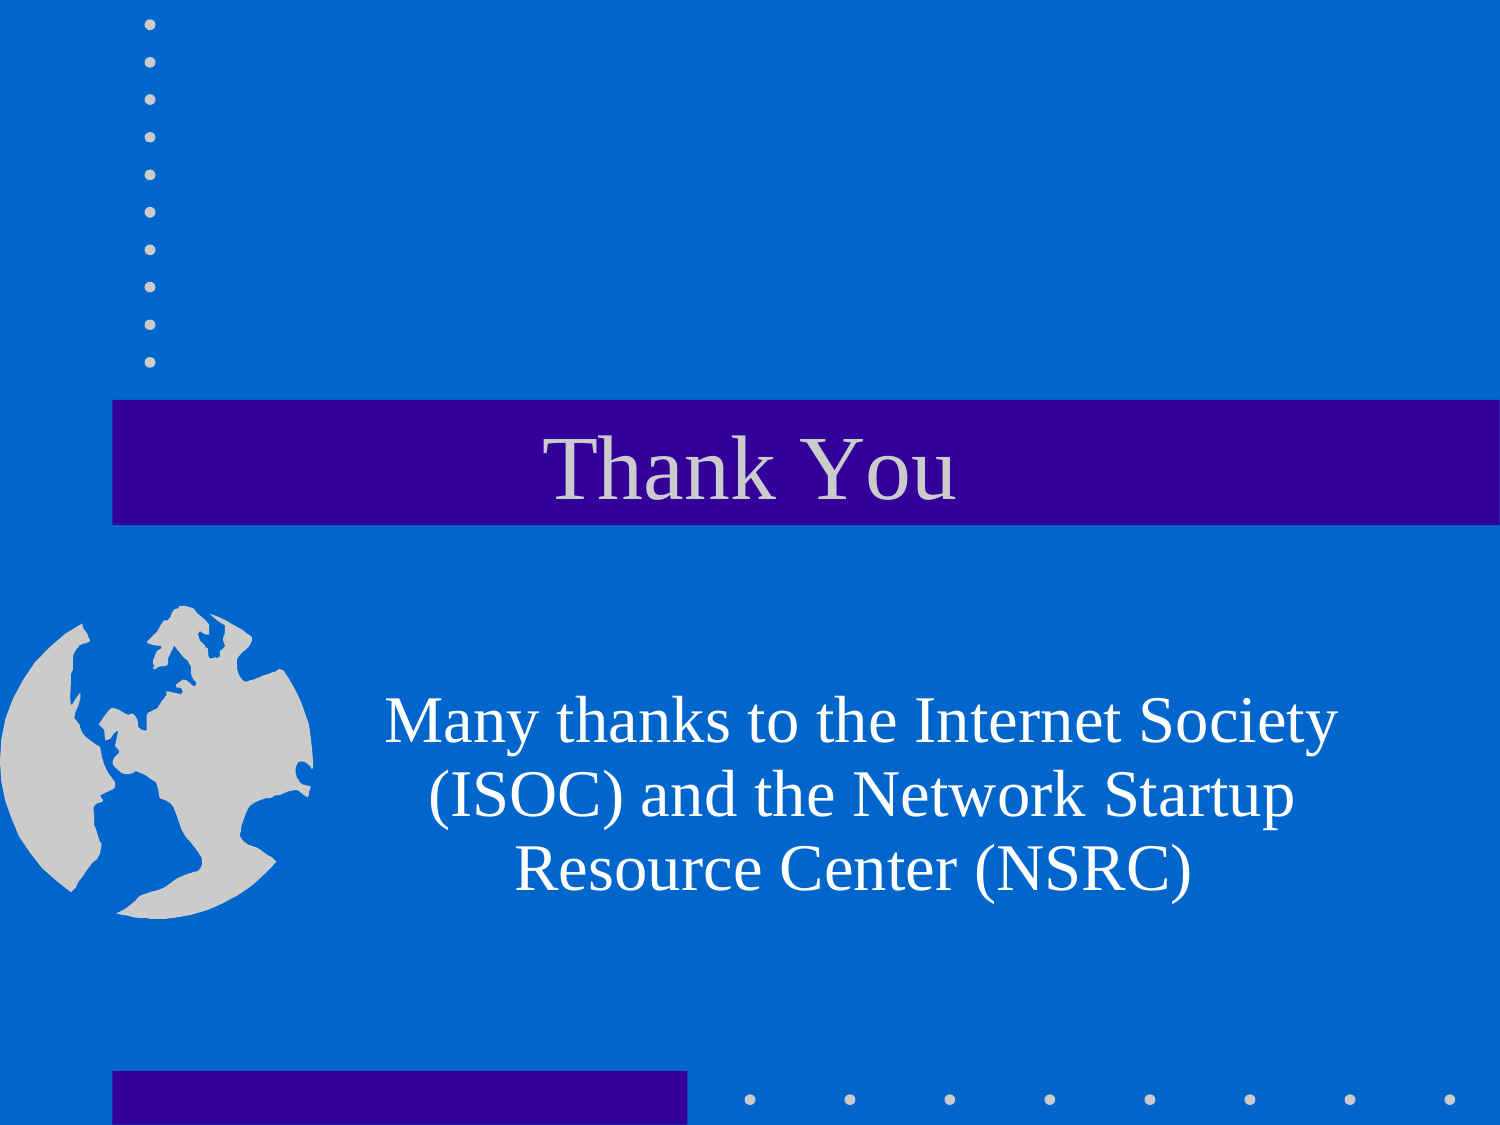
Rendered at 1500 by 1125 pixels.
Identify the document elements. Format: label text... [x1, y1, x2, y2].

subtitle Many thanks to the Internet Society (ISOC) and the Network Startup Resource Center (NSRC) [337, 675, 1388, 963]
title Thank You [112, 374, 1388, 563]
